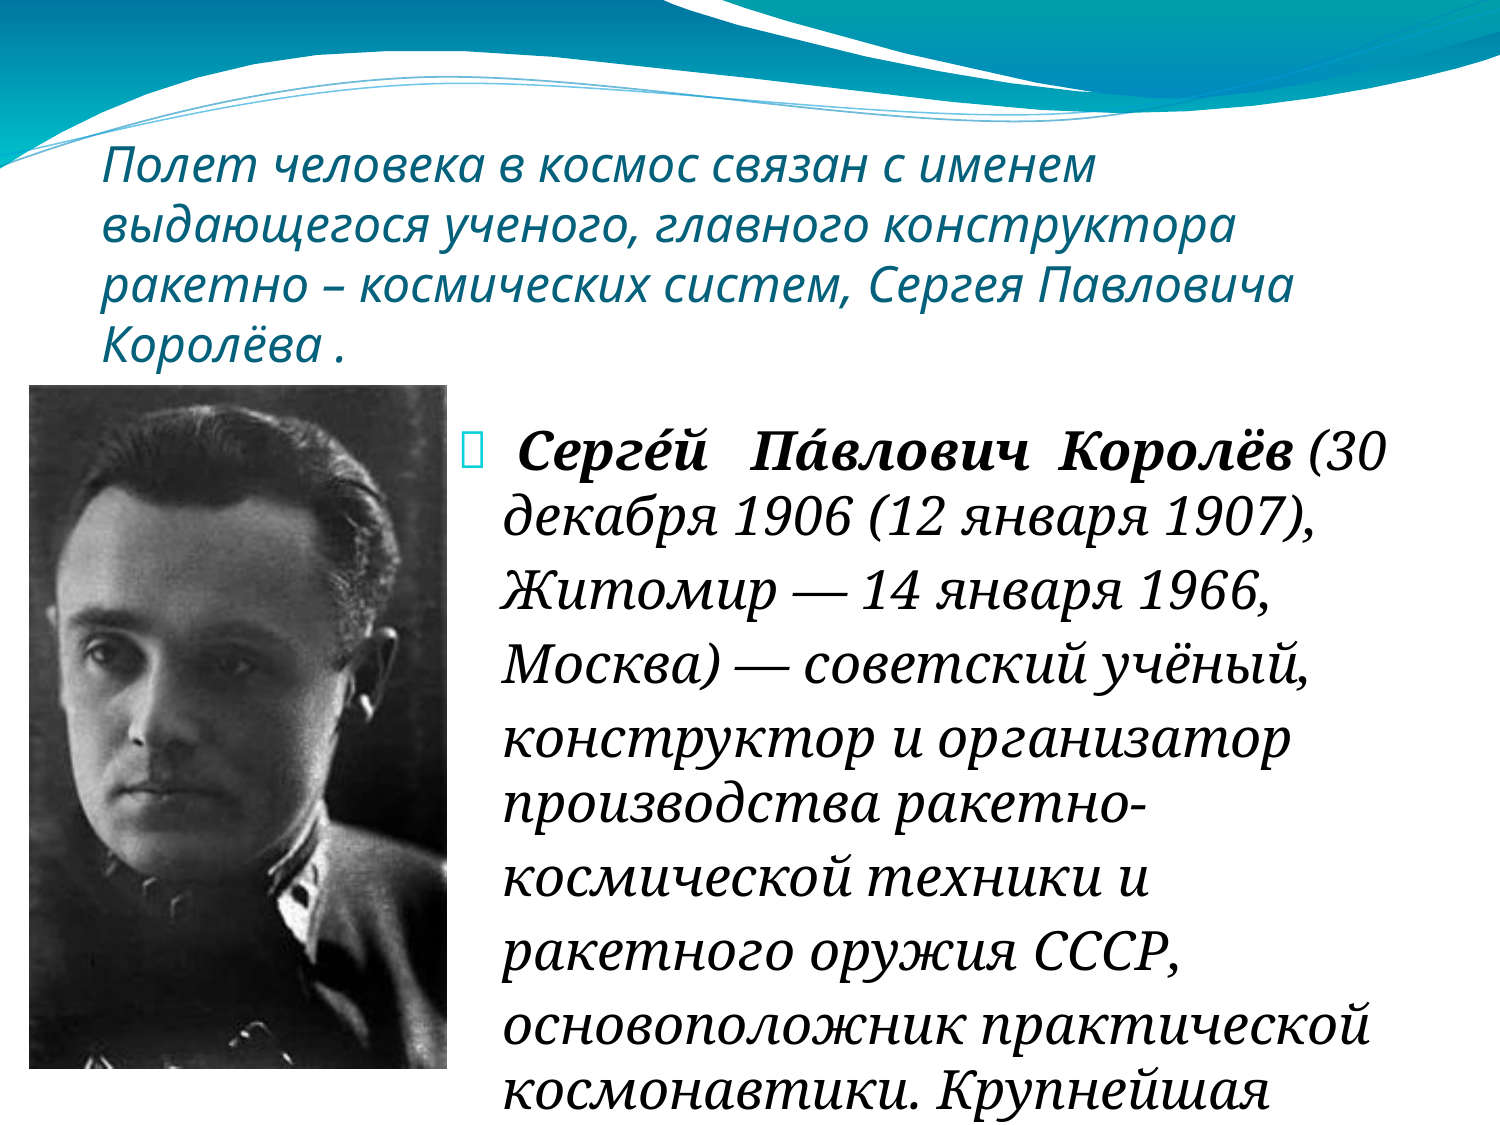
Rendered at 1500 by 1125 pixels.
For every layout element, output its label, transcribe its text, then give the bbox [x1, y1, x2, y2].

list Серге́й Па́влович Королёв (30 декабря 1906 (12 января 1907), Житомир — 14 января 1966, Москва) — советский учёный, конструктор и организатор производства ракетно-космической техники и ракетного оружия СССР, основоположник практической космонавтики. Крупнейшая фигура XX века в области космического ракетостроения и кораблестроения. С. П. Королёв является создателем советской ракетно-космической техники, обеспечившей стратегический паритет и сделавшей СССР передовой ракетно-космической державой. Является ключевой фигурой в освоении человеком космоса. Благодаря его идеям был осуществлён запуск первого искусственного спутника Земли и первого космонавта Юрия Гагарина. [447, 408, 1471, 1059]
title Полет человека в космос связан с именем выдающегося ученого, главного конструктора ракетно – космических систем, Сергея Павловича Королёва . [86, 125, 1362, 362]
picture [29, 385, 447, 1069]
